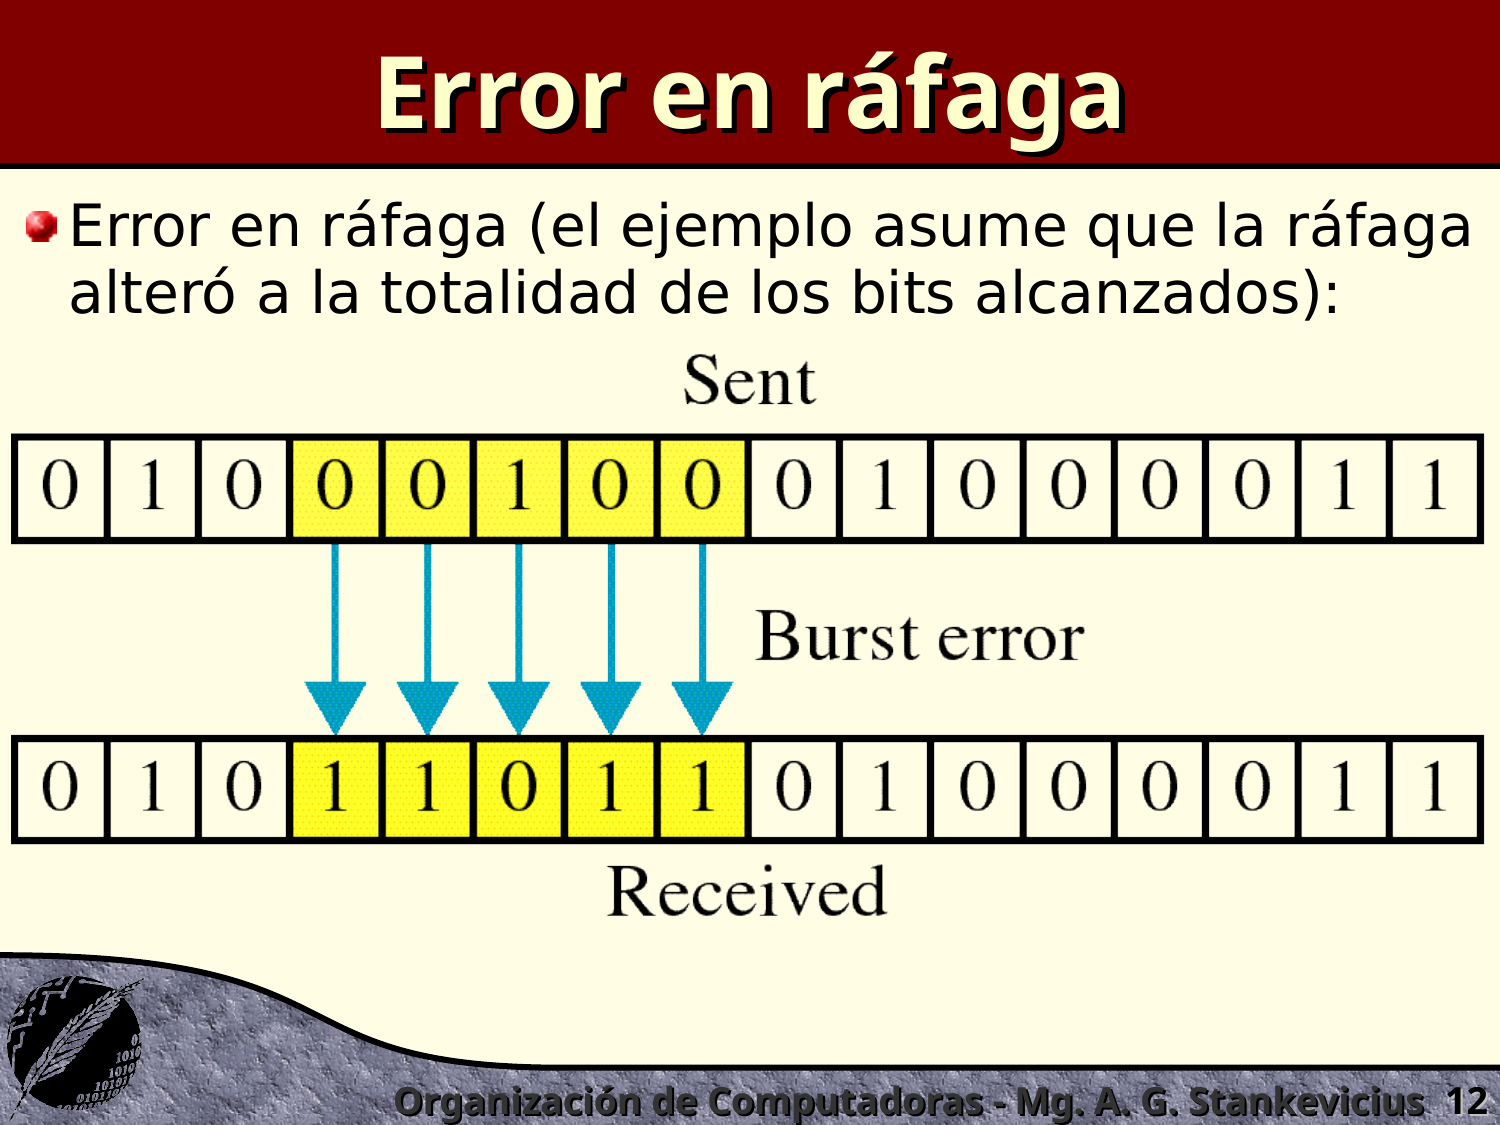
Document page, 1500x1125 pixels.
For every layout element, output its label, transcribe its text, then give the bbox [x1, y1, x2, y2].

picture [448, 1100, 455, 1110]
picture [802, 1100, 806, 1110]
picture [0, 959, 1500, 1125]
picture [1058, 1100, 1065, 1110]
list Error en ráfaga (el ejemplo asume que la ráfaga alteró a la totalidad de los bits alcanzados): [11, 192, 1486, 336]
picture [11, 336, 1486, 933]
title Error en ráfaga [15, 5, 1485, 160]
